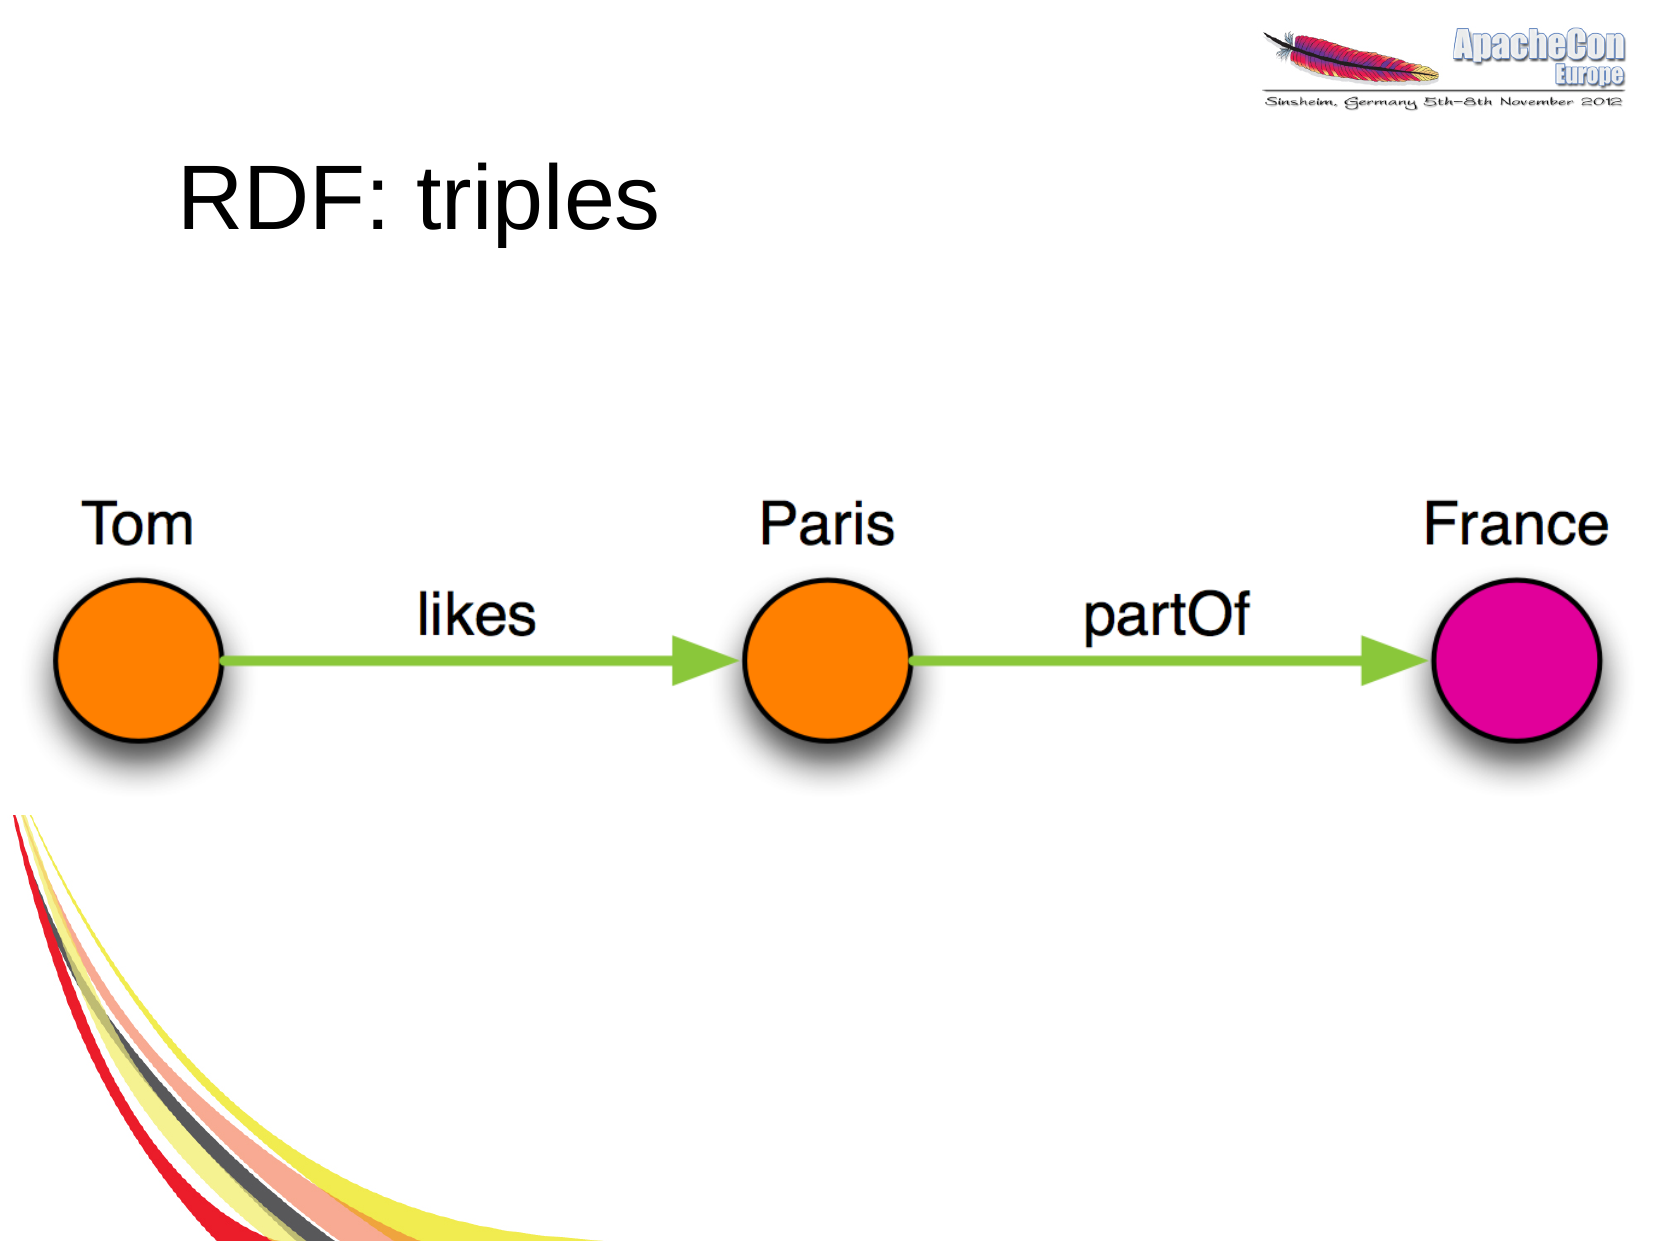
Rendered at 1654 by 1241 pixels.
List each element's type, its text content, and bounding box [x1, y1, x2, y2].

title RDF: triples [177, 141, 1536, 254]
picture [0, 0, 1654, 1241]
